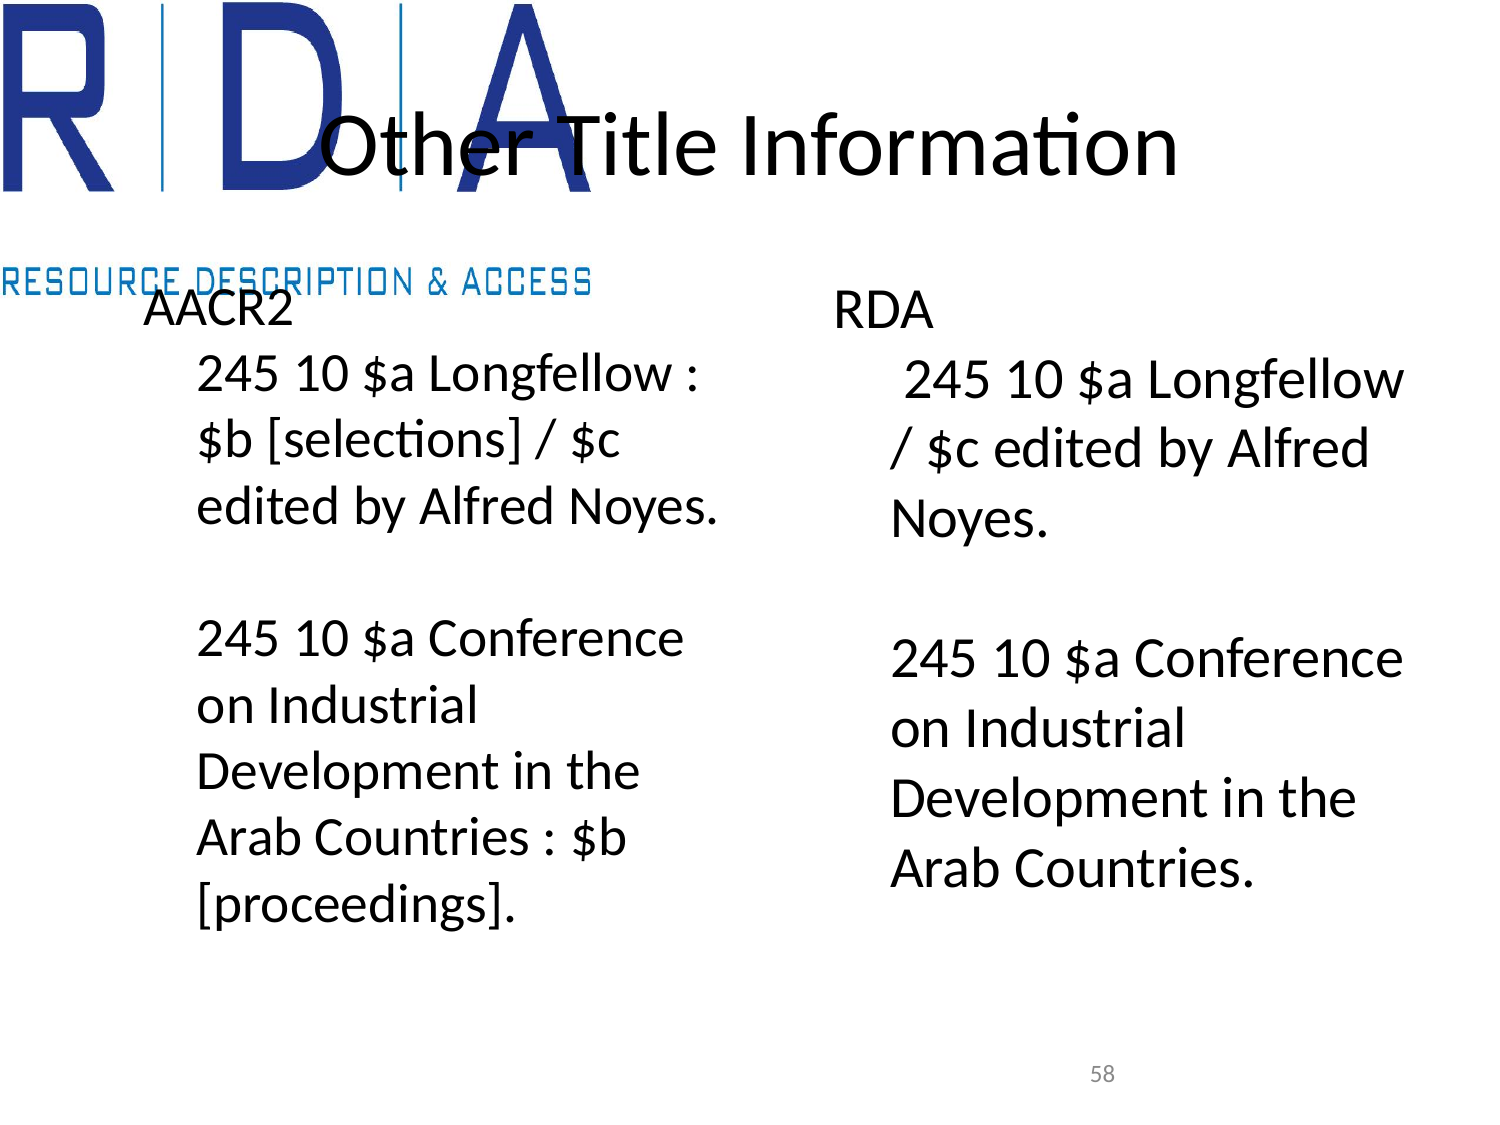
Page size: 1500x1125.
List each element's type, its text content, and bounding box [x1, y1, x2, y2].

title Other Title Information [75, 45, 1426, 233]
list AACR2 245 10 $a Longfellow : $b [selections] / $c edited by Alfred Noyes. 245 10 $a Conference on Industrial Development in the Arab Countries : $b [proceedings]. [75, 262, 738, 1005]
list RDA 245 10 $a Longfellow / $c edited by Alfred Noyes. 245 10 $a Conference on Industrial Development in the Arab Countries. [762, 262, 1426, 1005]
text_box 58 [1074, 1042, 1426, 1103]
